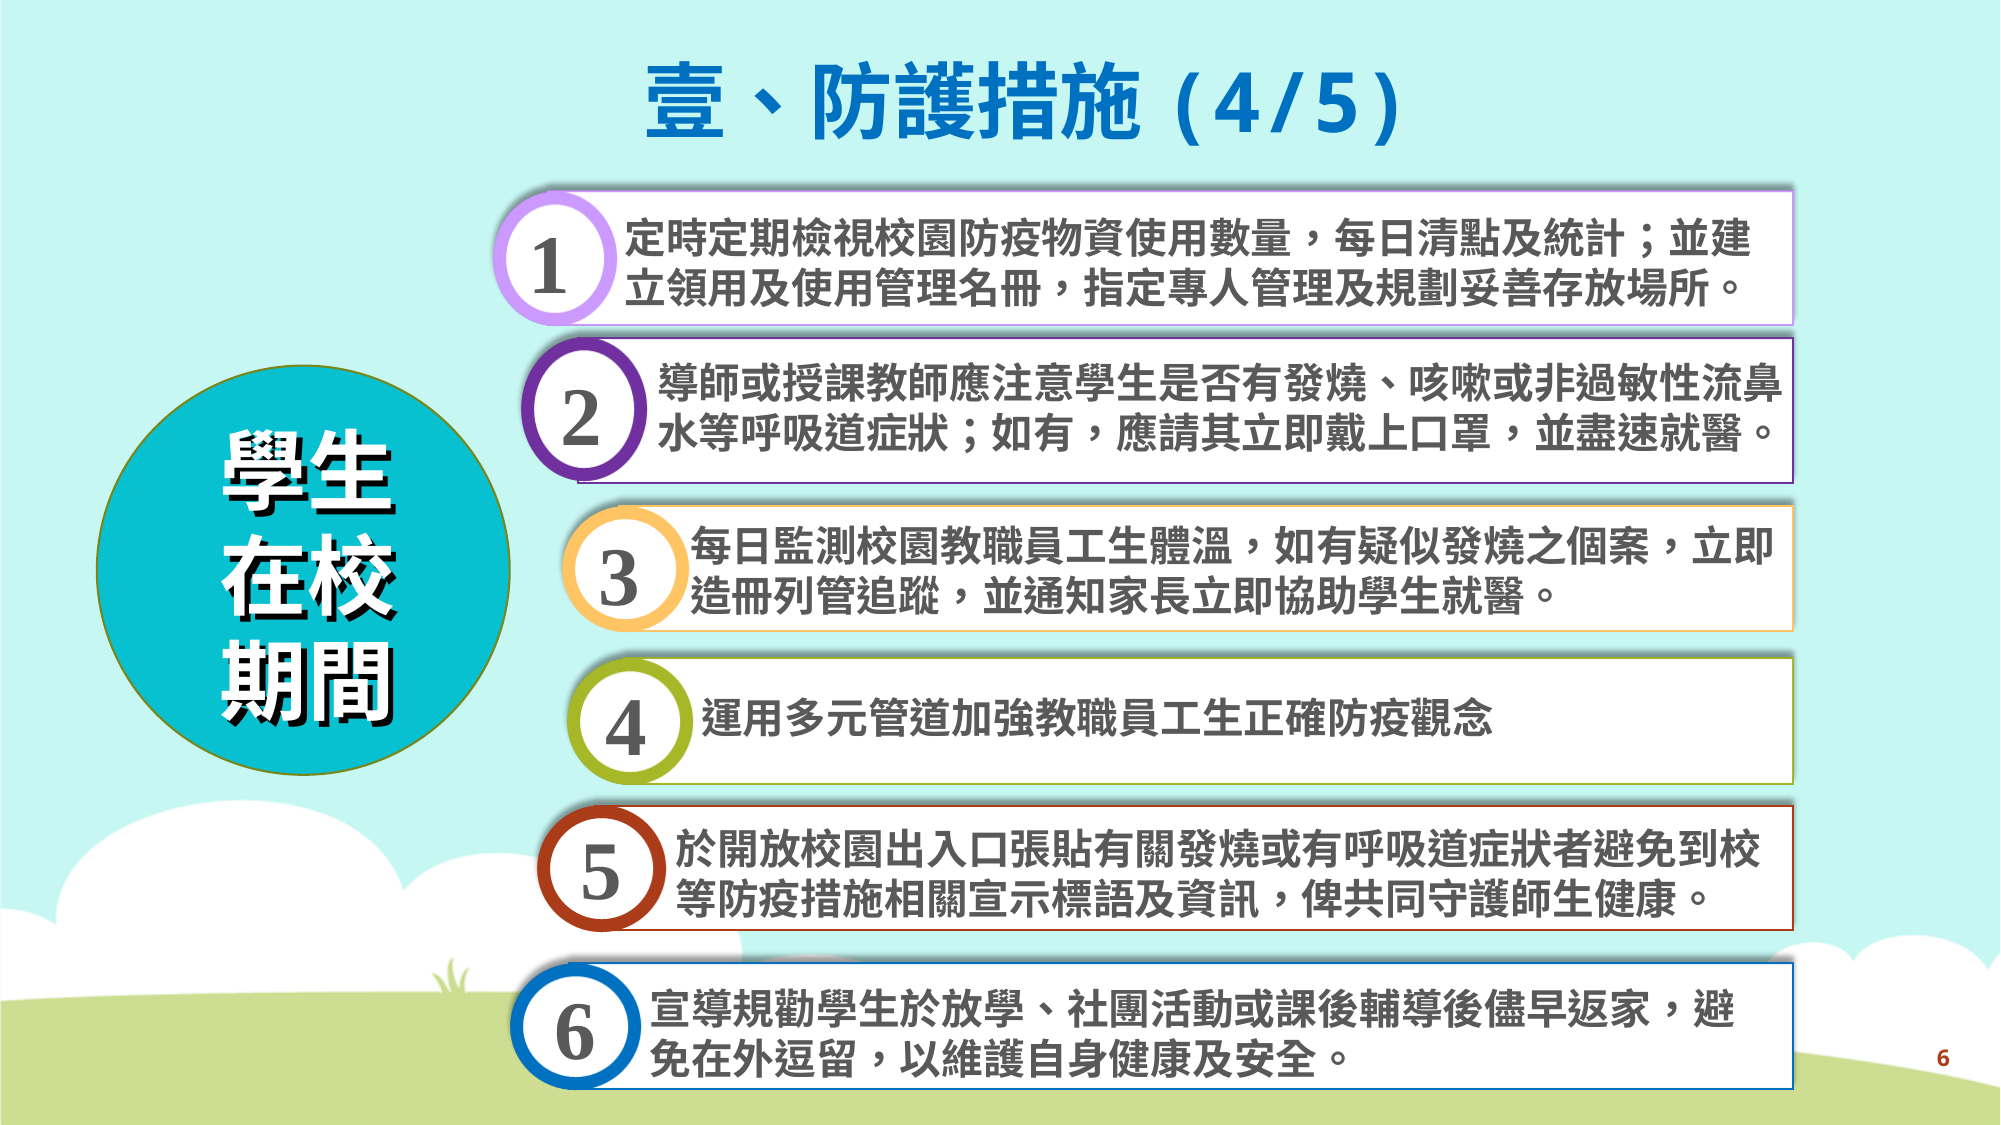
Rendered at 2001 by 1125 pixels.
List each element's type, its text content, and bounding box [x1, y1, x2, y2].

text_box [96, 365, 430, 751]
text_box <number> [1899, 1030, 1988, 1088]
picture [0, 0, 2001, 1125]
text_box 5 [565, 808, 624, 925]
text_box 6 [539, 968, 598, 1084]
text_box 運用多元管道加強教職員工生正確防疫觀念 [686, 684, 1797, 750]
text_box 每日監測校園教職員工生體溫，如有疑似發燒之個案，立即造冊列管追蹤，並通知家長立即協助學生就醫。 [675, 512, 1793, 628]
text_box 4 [591, 664, 649, 780]
text_box 於開放校園出入口張貼有關發燒或有呼吸道症狀者避免到校等防疫措施相關宣示標語及資訊，俾共同守護師生健康。 [660, 814, 1779, 931]
text_box 學生 在校 期間 [205, 408, 510, 845]
text_box 定時定期檢視校園防疫物資使用數量，每日清點及統計；並建立領用及使用管理名冊，指定專人管理及規劃妥善存放場所。 [609, 203, 1773, 320]
text_box 2 [545, 354, 603, 470]
text_box 1 [514, 202, 584, 319]
text_box 導師或授課教師應注意學生是否有發燒、咳嗽或非過敏性流鼻水等呼吸道症狀；如有，應請其立即戴上口罩，並盡速就醫。 [642, 349, 1809, 465]
text_box 3 [584, 514, 642, 631]
text_box 壹、防護措施(4/5) [278, 41, 1779, 157]
text_box 宣導規勸學生於放學、社團活動或課後輔導後儘早返家，避免在外逗留，以維護自身健康及安全。 [634, 975, 1753, 1091]
